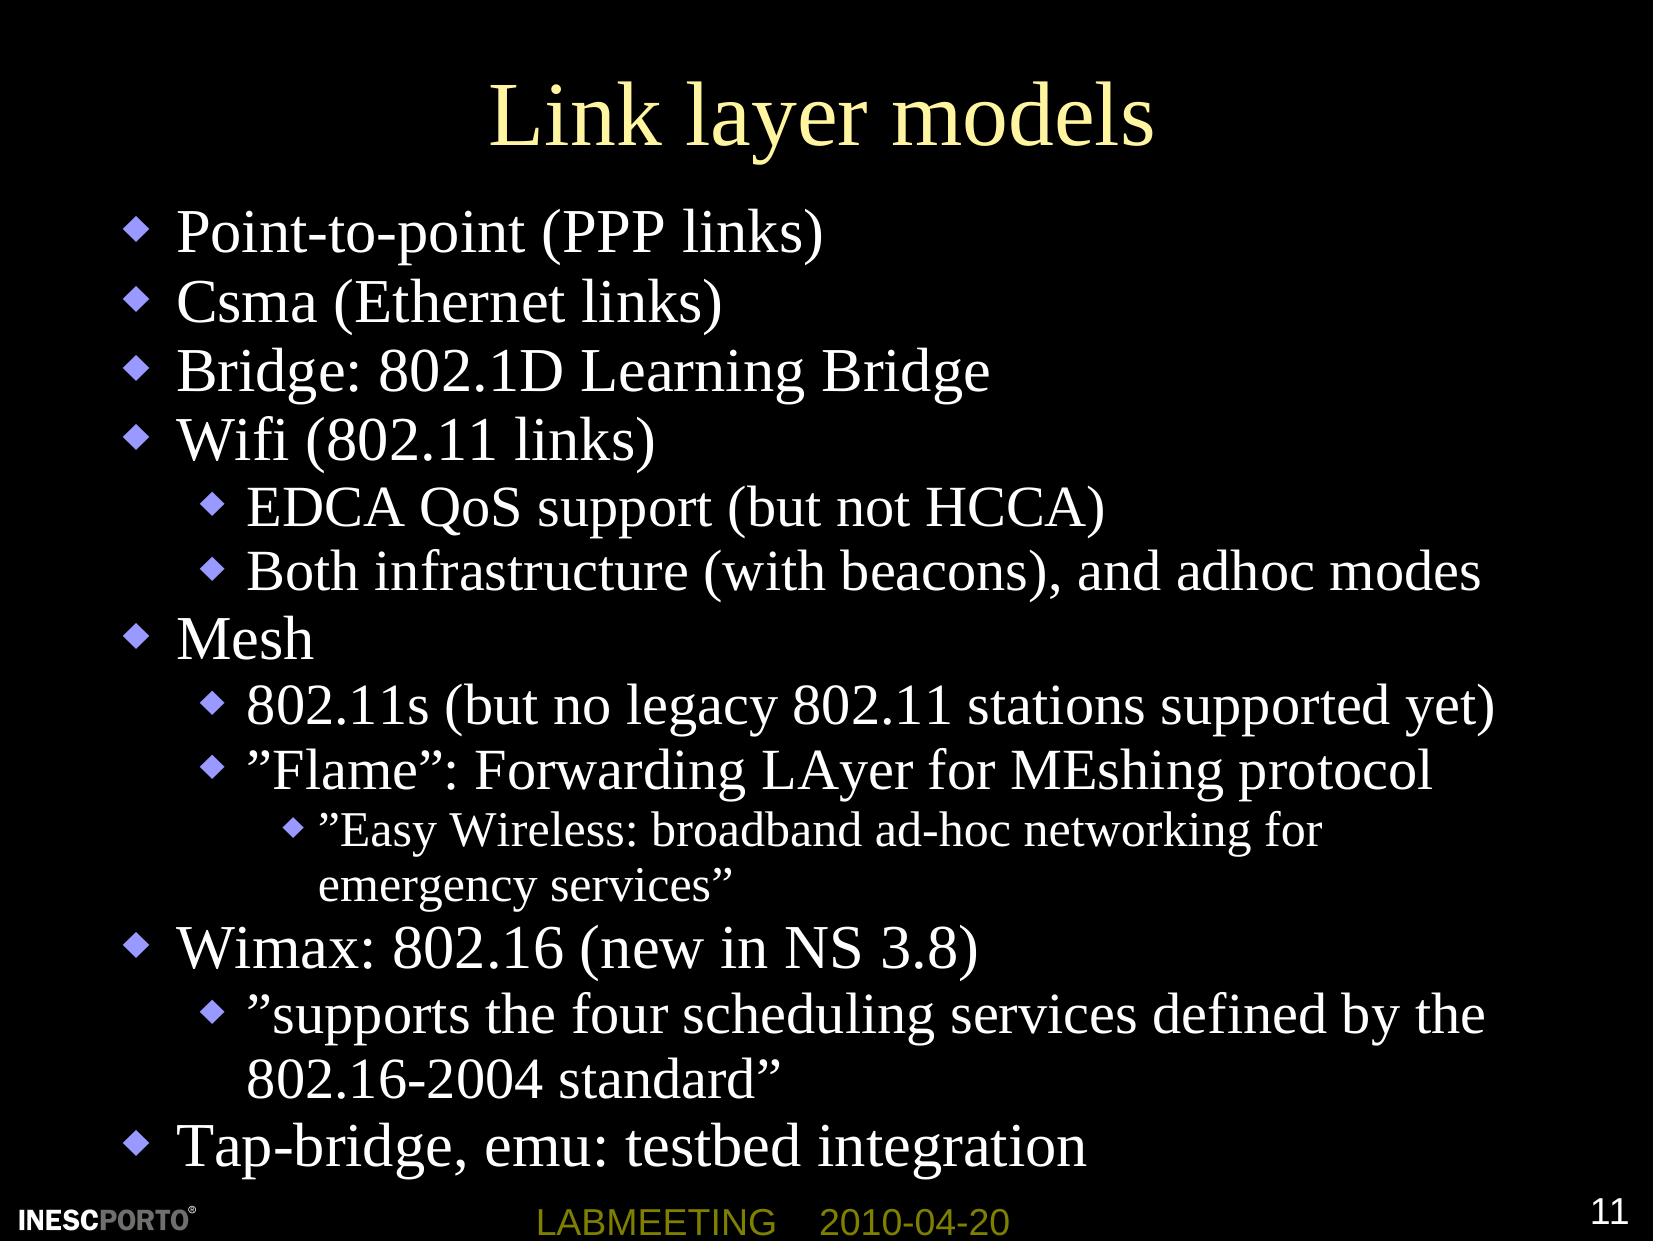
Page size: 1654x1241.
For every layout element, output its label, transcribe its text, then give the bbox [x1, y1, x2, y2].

list Point-to-point (PPP links) Csma (Ethernet links) Bridge: 802.1D Learning Bridge Wifi (802.11 links) EDCA QoS support (but not HCCA) Both infrastructure (with beacons), and adhoc modes Mesh 802.11s (but no legacy 802.11 stations supported yet) ”Flame”: Forwarding LAyer for MEshing protocol ”Easy Wireless: broadband ad-hoc networking for emergency services” Wimax: 802.16 (new in NS 3.8) ”supports the four scheduling services defined by the 802.16-2004 standard” Tap-bridge, emu: testbed integration [105, 197, 1552, 1181]
title Link layer models [40, 14, 1607, 215]
picture [9, 1181, 201, 1241]
